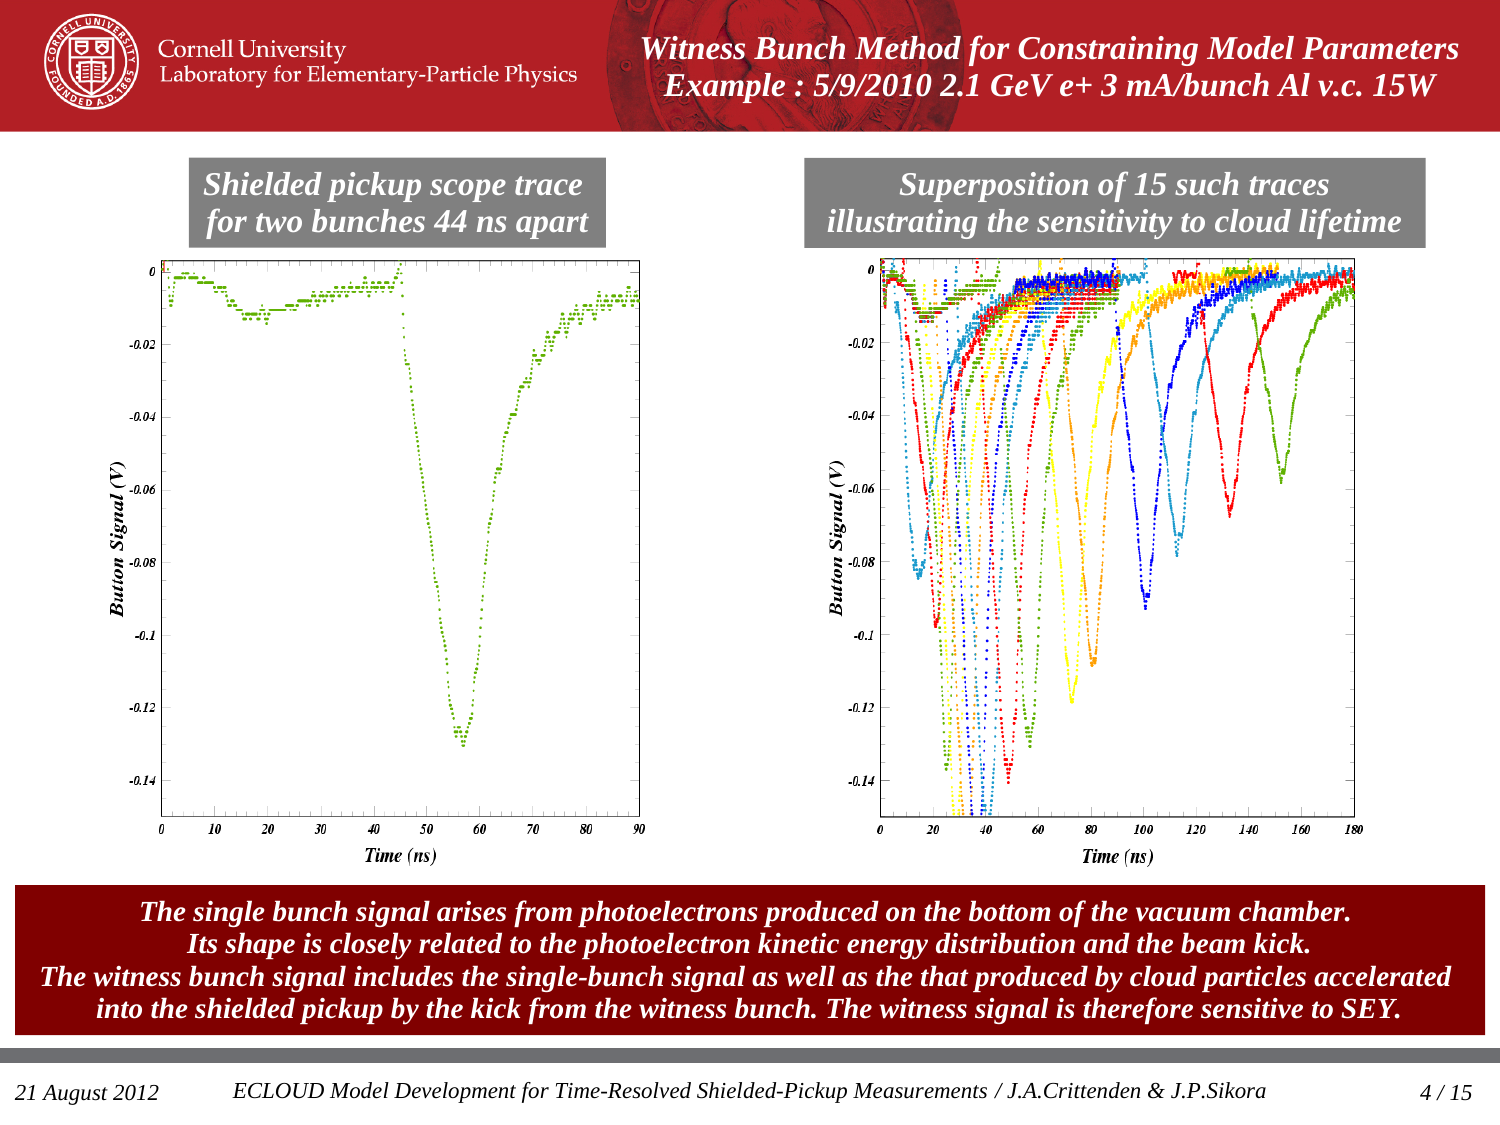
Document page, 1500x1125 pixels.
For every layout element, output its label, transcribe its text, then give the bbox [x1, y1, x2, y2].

picture [825, 254, 1370, 871]
picture [0, 0, 1500, 132]
text_box Superposition of 15 such traces illustrating the sensitivity to cloud lifetime [804, 157, 1426, 248]
text_box The single bunch signal arises from photoelectrons produced on the bottom of the vacuum chamber. Its shape is closely related to the photoelectron kinetic energy distribution and the beam kick. The witness bunch signal includes the single-bunch signal as well as the that produced by cloud particles accelerated into the shielded pickup by the kick from the witness bunch. The witness signal is therefore sensitive to SEY. [15, 885, 1486, 1036]
text_box Shielded pickup scope trace for two bunches 44 ns apart [188, 157, 606, 248]
text_box Witness Bunch Method for Constraining Model Parameters Example : 5/9/2010 2.1 GeV e+ 3 mA/bunch Al v.c. 15W [600, 29, 1500, 106]
picture [105, 255, 650, 871]
